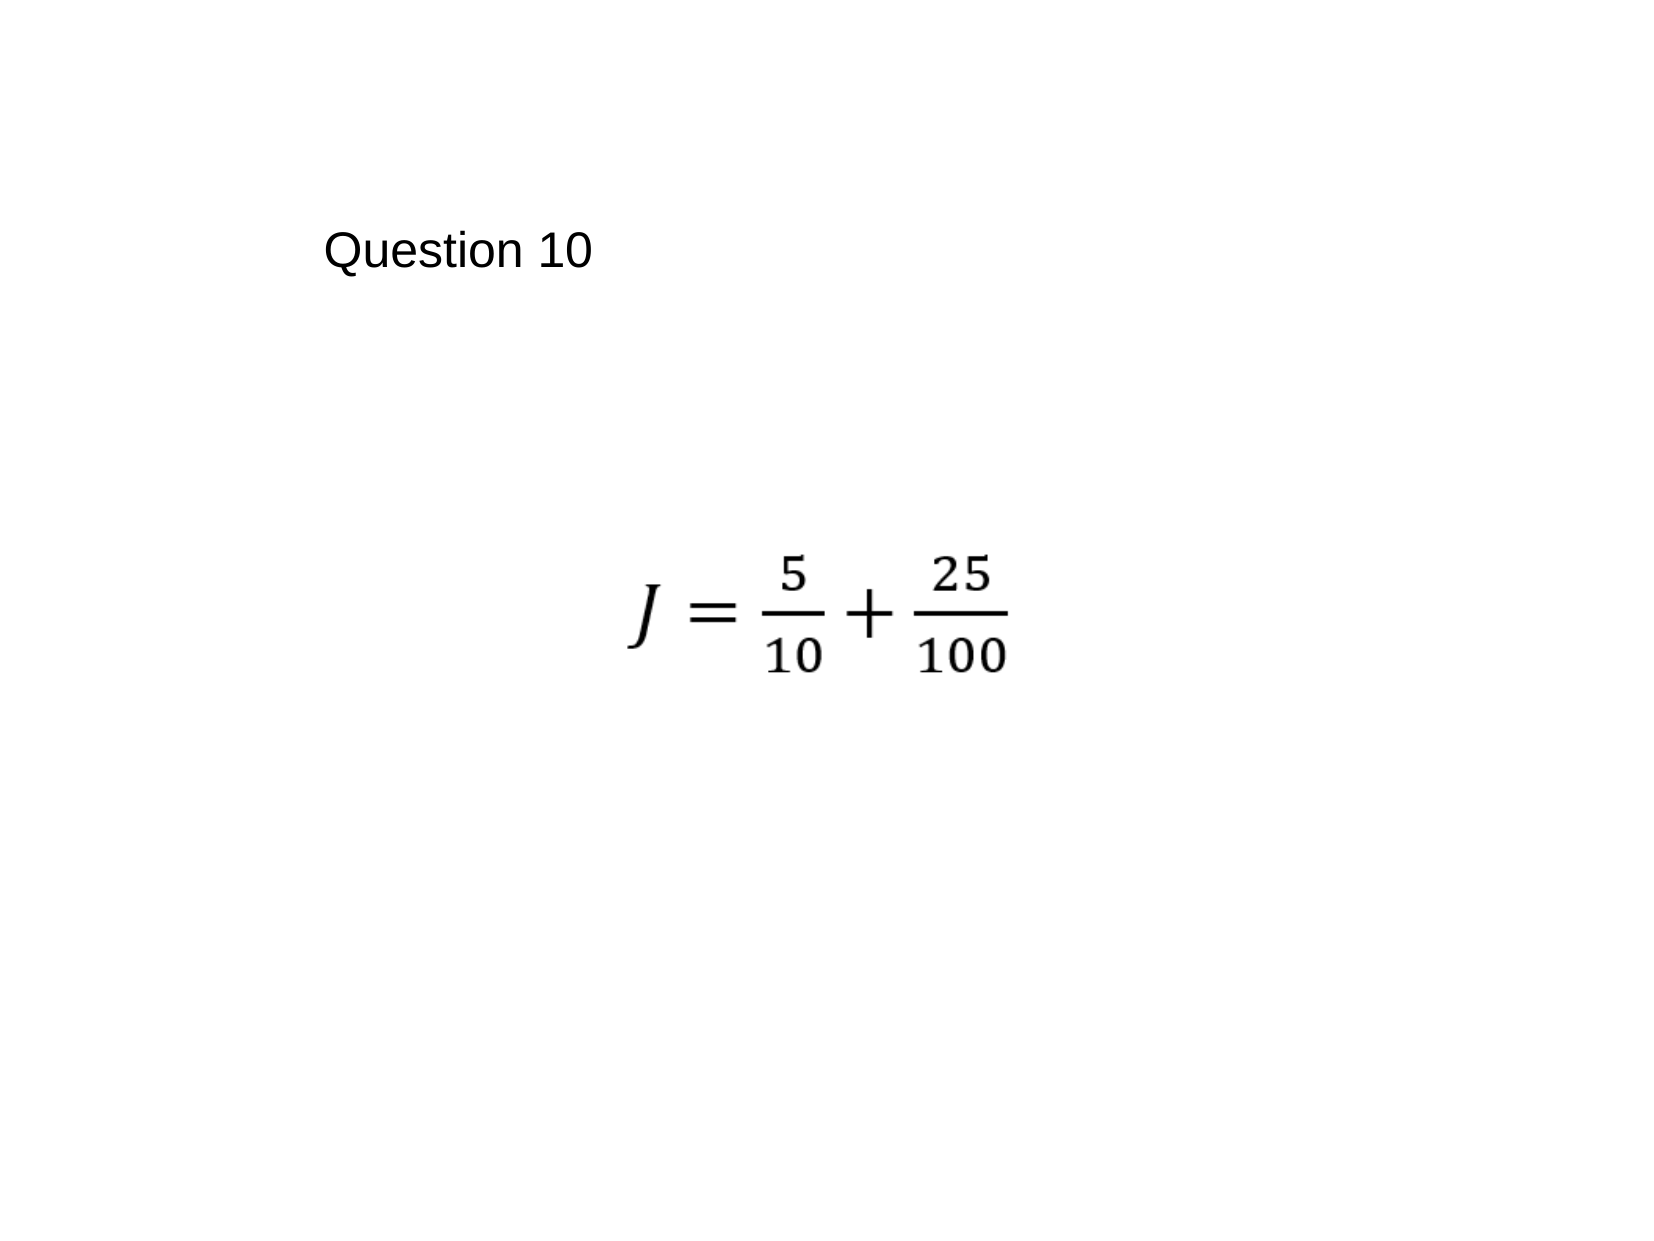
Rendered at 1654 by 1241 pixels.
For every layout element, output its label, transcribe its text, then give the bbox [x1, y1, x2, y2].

text_box Question 10 [309, 214, 609, 286]
picture [601, 522, 1052, 718]
